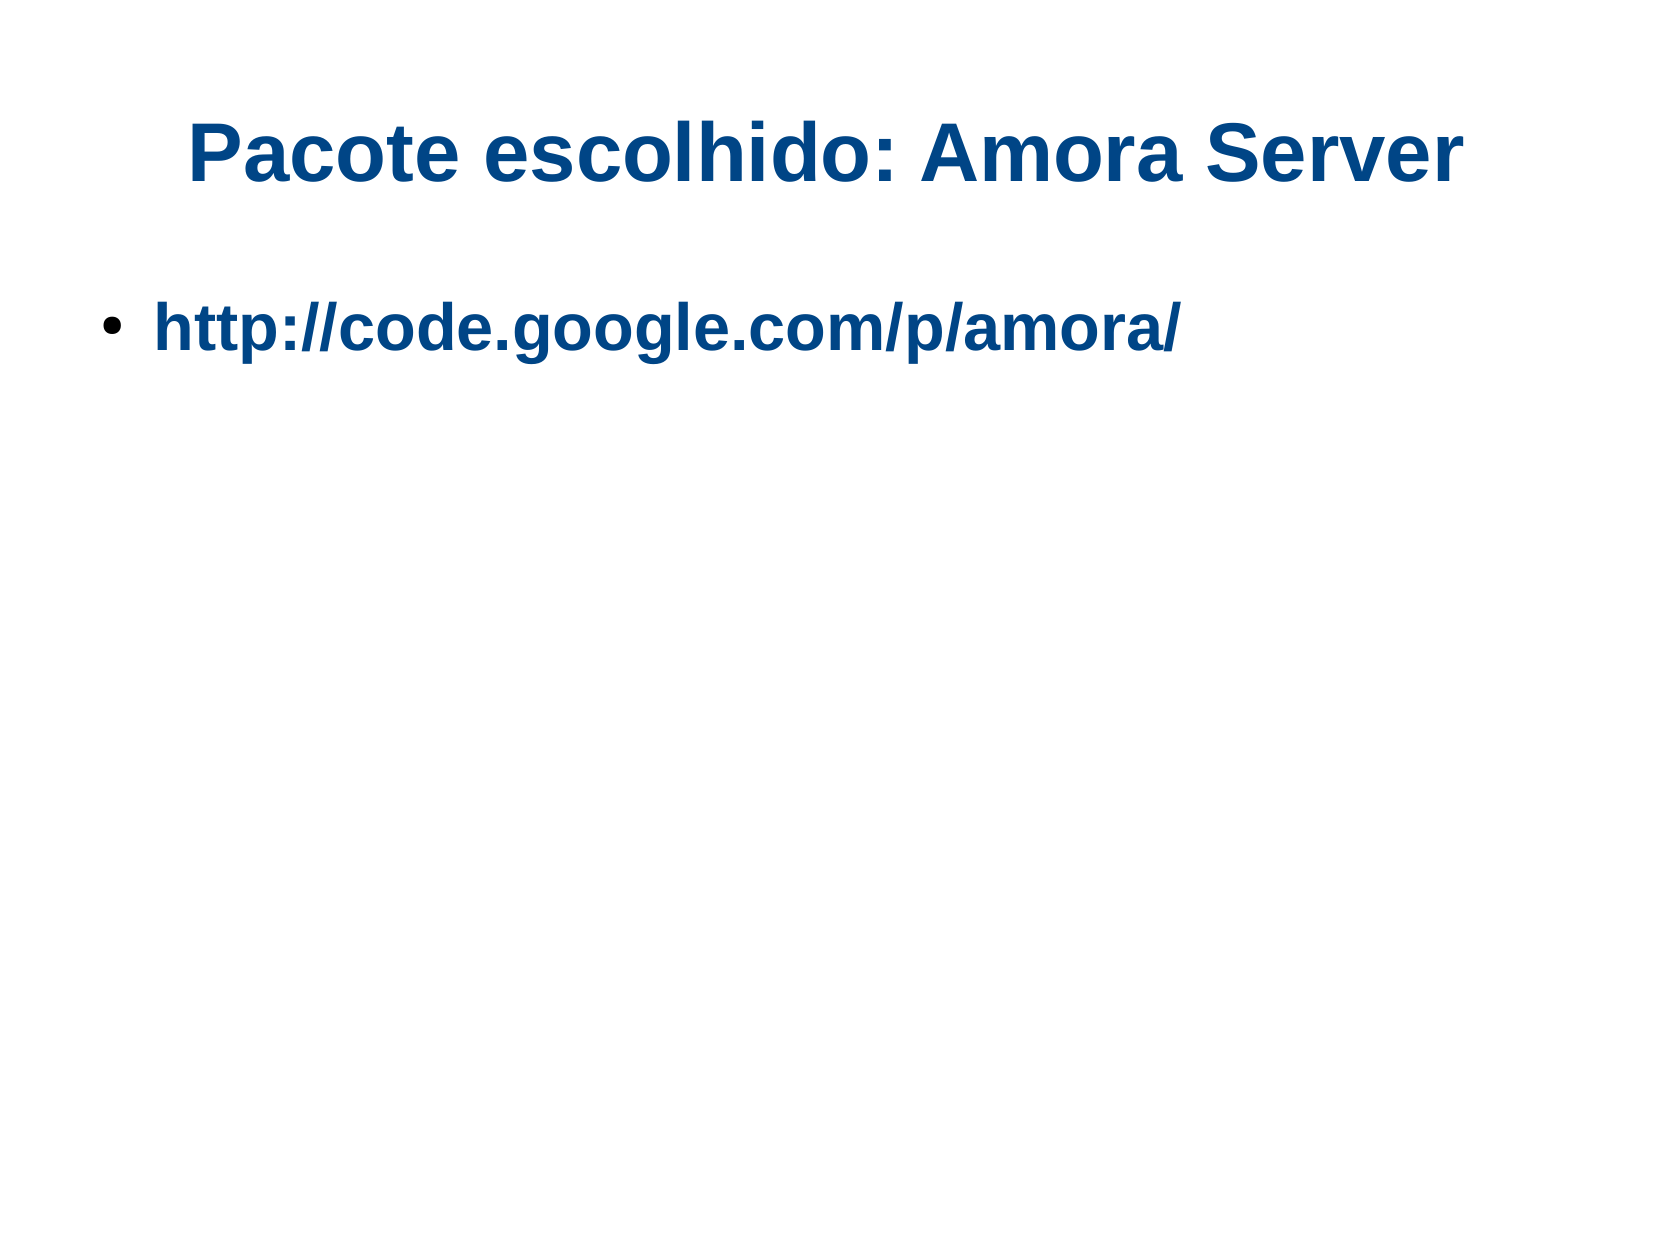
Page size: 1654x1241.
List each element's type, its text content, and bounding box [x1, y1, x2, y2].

list http://code.google.com/p/amora/ [82, 290, 1571, 1094]
title Pacote escolhido: Amora Server [82, 56, 1571, 250]
